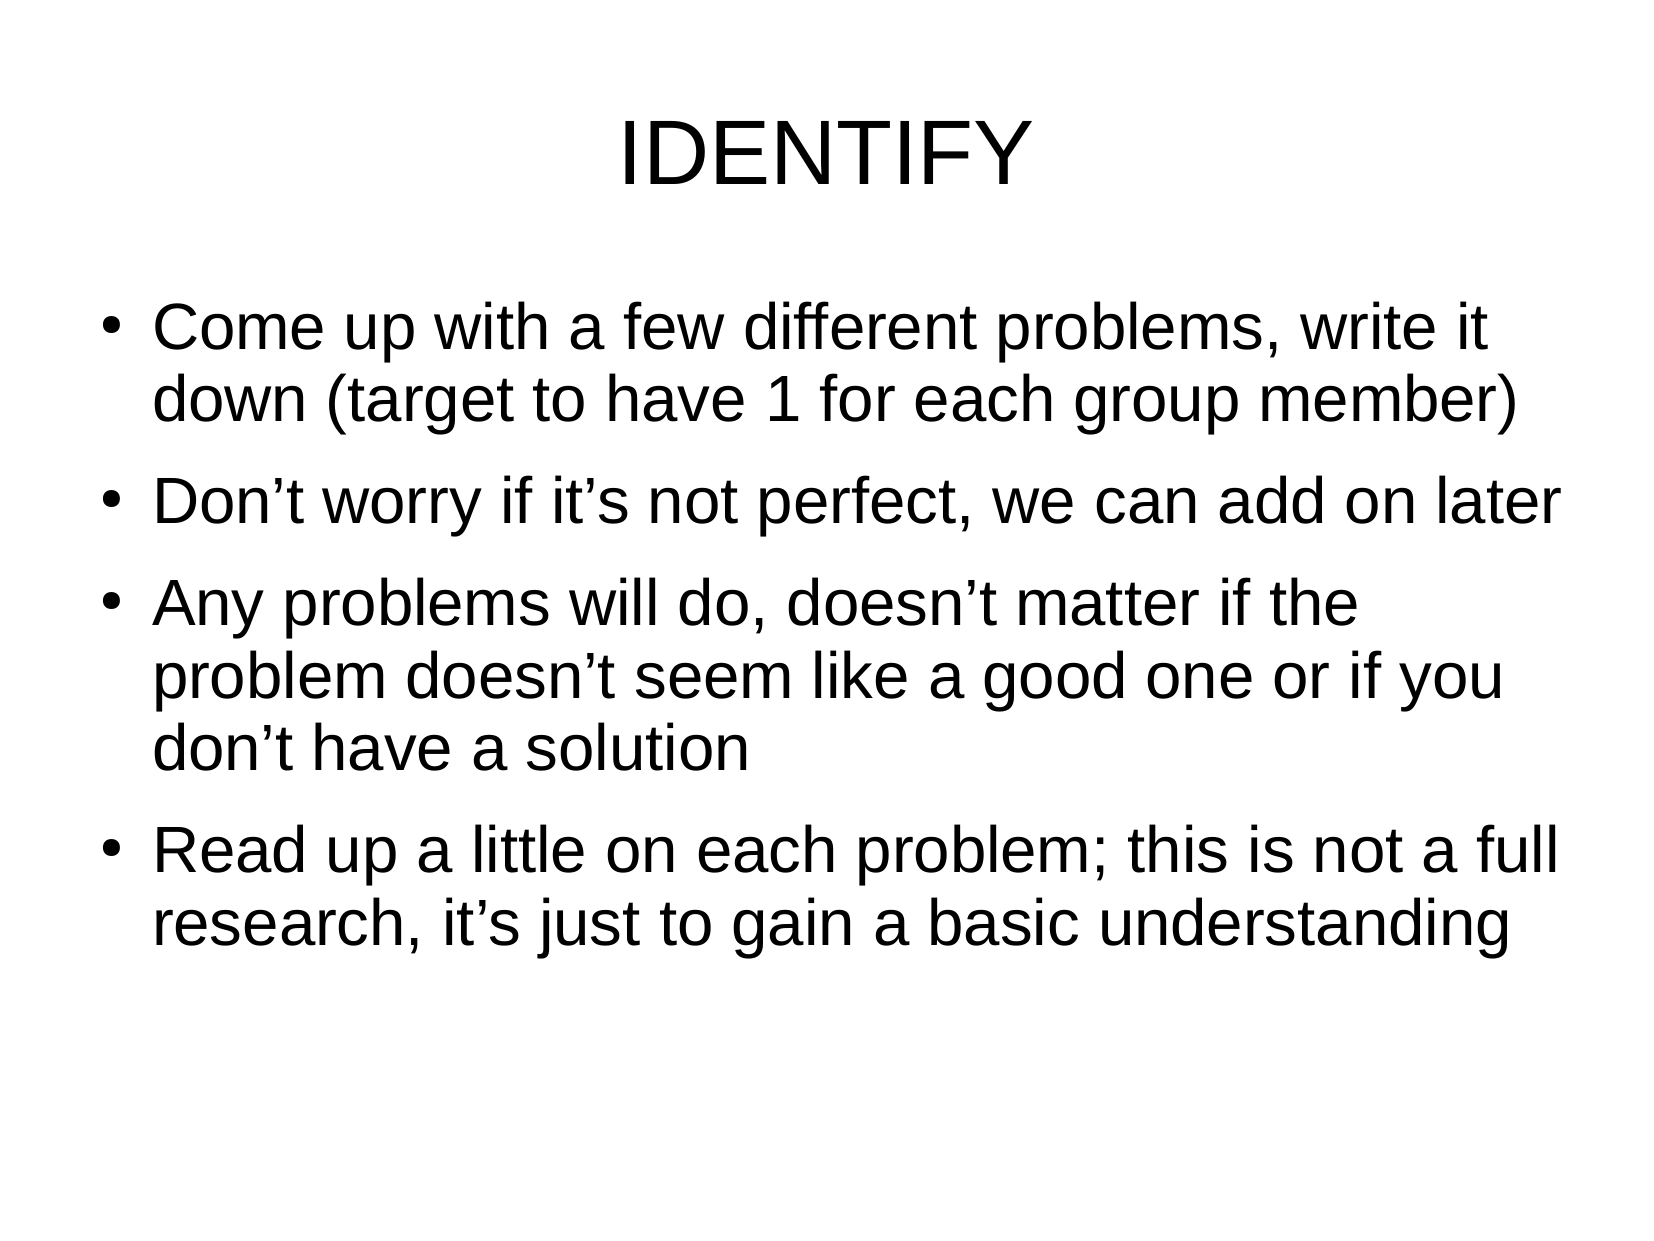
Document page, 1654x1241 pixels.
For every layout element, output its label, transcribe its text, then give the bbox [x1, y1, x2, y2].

title IDENTIFY [82, 49, 1571, 257]
list Come up with a few different problems, write it down (target to have 1 for each group member) Don’t worry if it’s not perfect, we can add on later Any problems will do, doesn’t matter if the problem doesn’t seem like a good one or if you don’t have a solution Read up a little on each problem; this is not a full research, it’s just to gain a basic understanding [82, 290, 1571, 1096]
